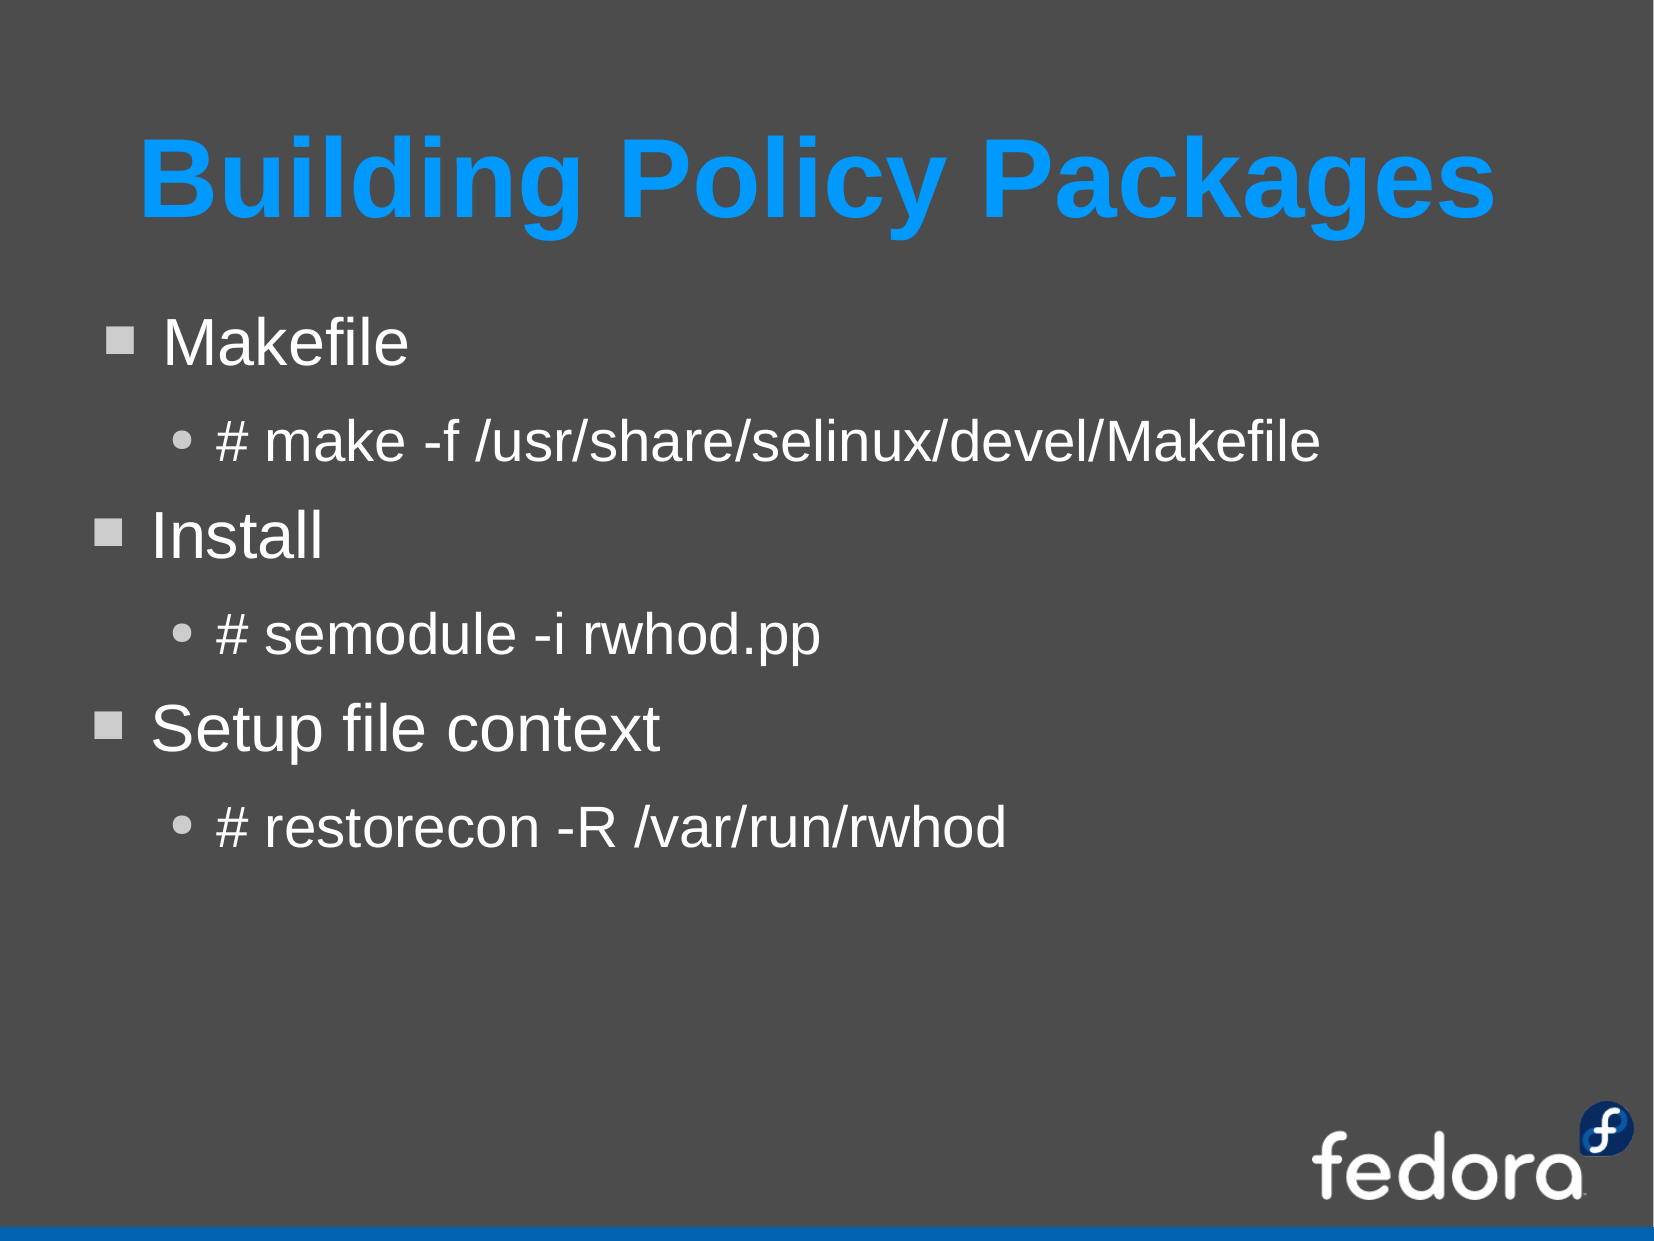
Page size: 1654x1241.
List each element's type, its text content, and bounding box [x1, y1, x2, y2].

list Makefile # make -f /usr/share/selinux/devel/Makefile Install # semodule -i rwhod.pp Setup file context # restorecon -R /var/run/rwhod [94, 304, 1651, 1174]
picture [1312, 1174, 1634, 1200]
title Building Policy Packages [112, 74, 1525, 282]
